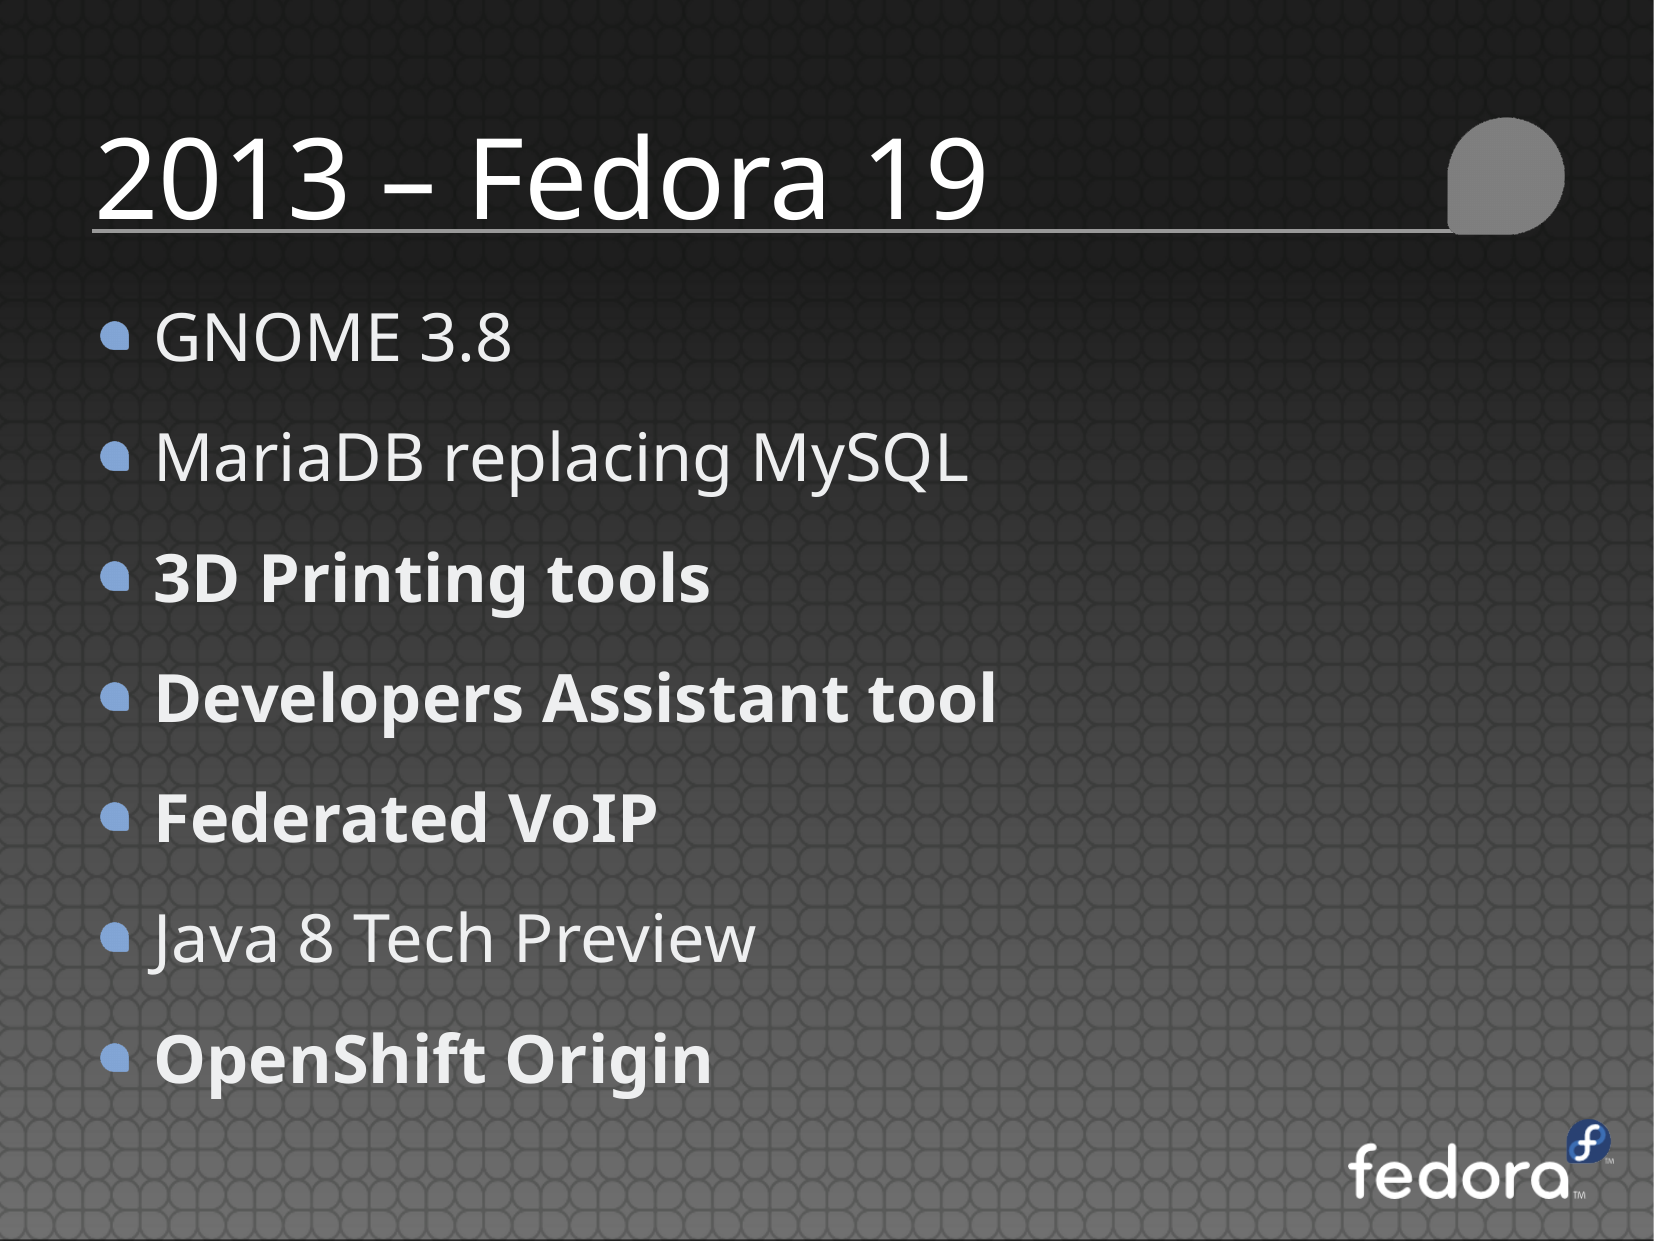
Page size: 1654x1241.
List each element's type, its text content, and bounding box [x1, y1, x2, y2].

list GNOME 3.8 MariaDB replacing MySQL 3D Printing tools Developers Assistant tool Federated VoIP Java 8 Tech Preview OpenShift Origin [82, 290, 1571, 1094]
title 2013 – Fedora 19 [94, 100, 1426, 251]
picture [0, 0, 1654, 1241]
